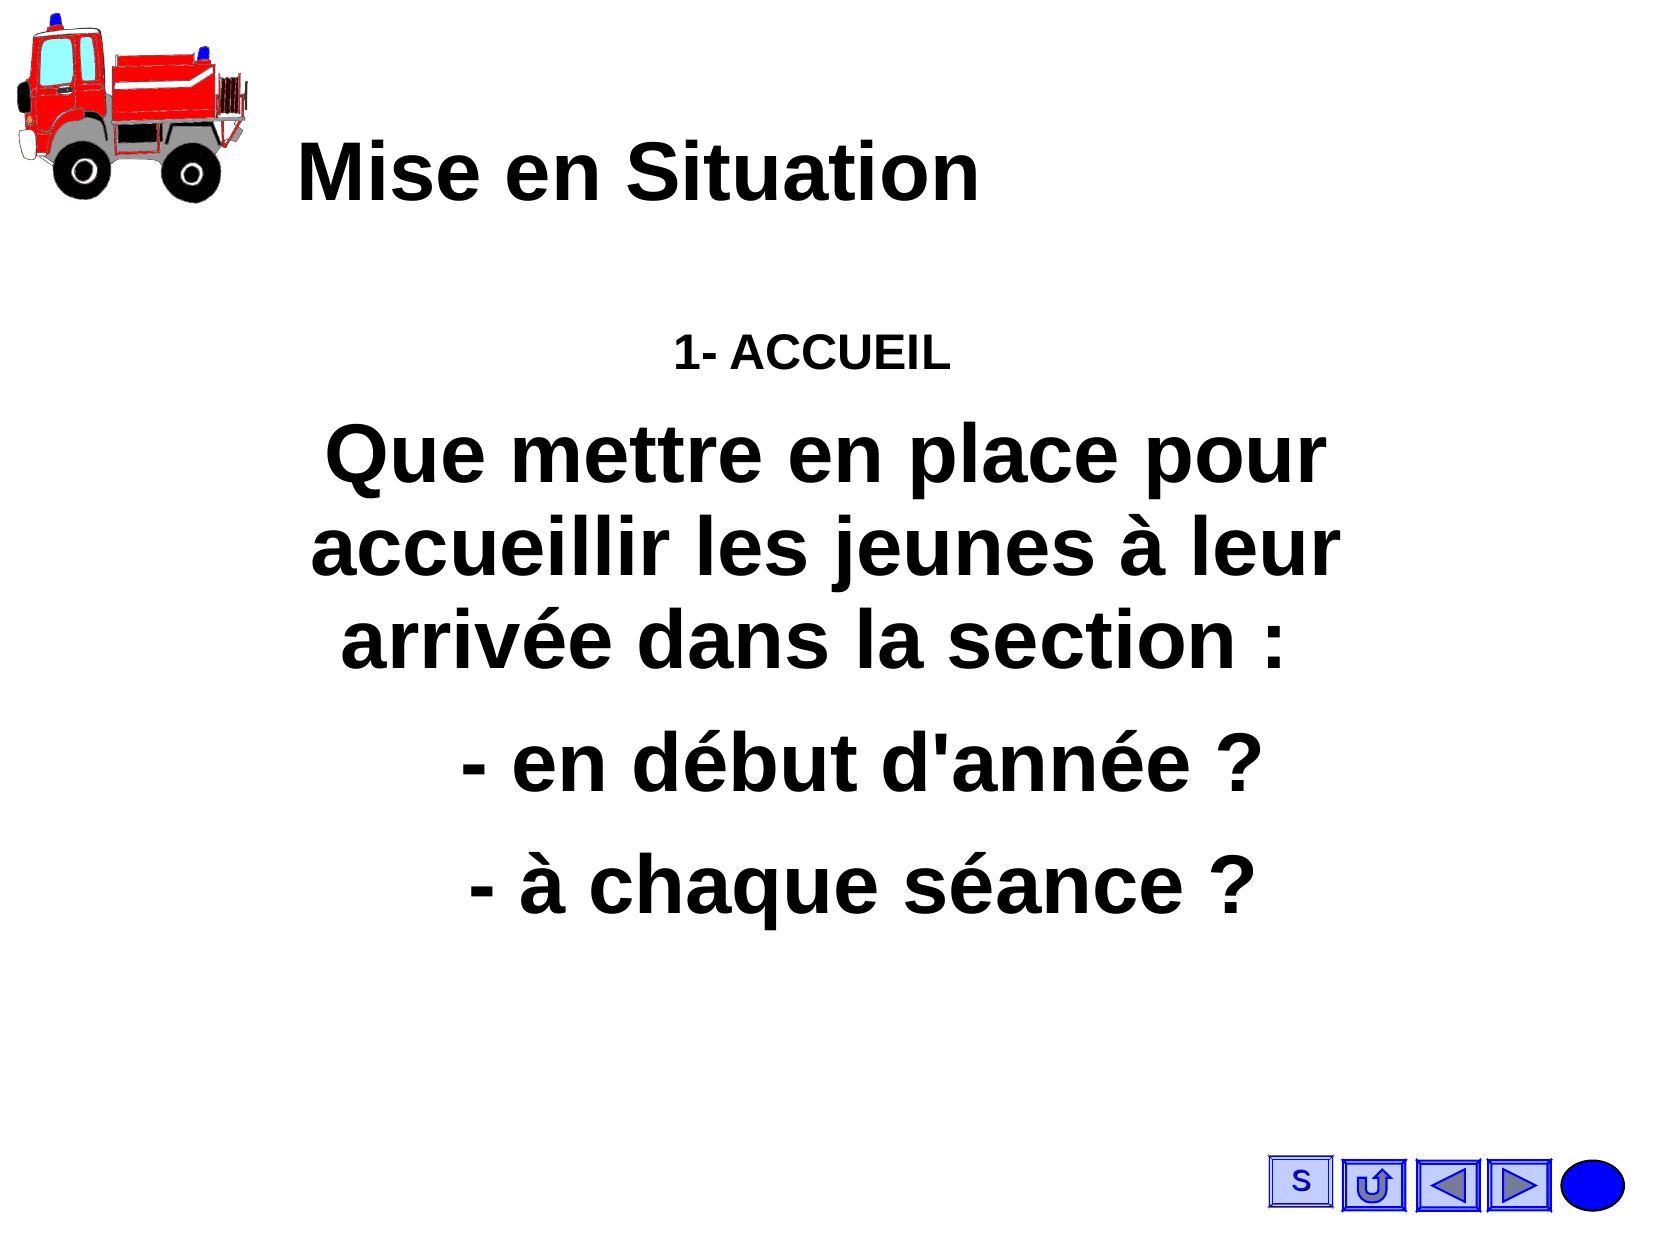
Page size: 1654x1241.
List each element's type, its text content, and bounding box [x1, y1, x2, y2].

list Que mettre en place pour accueillir les jeunes à leur arrivée dans la section : - en début d'année ? - à chaque séance ? [189, 400, 1465, 1062]
text_box 1- ACCUEIL [673, 324, 1182, 384]
picture [8, 8, 257, 216]
text_box Mise en Situation [281, 118, 1020, 227]
text_box [1561, 1160, 1625, 1211]
